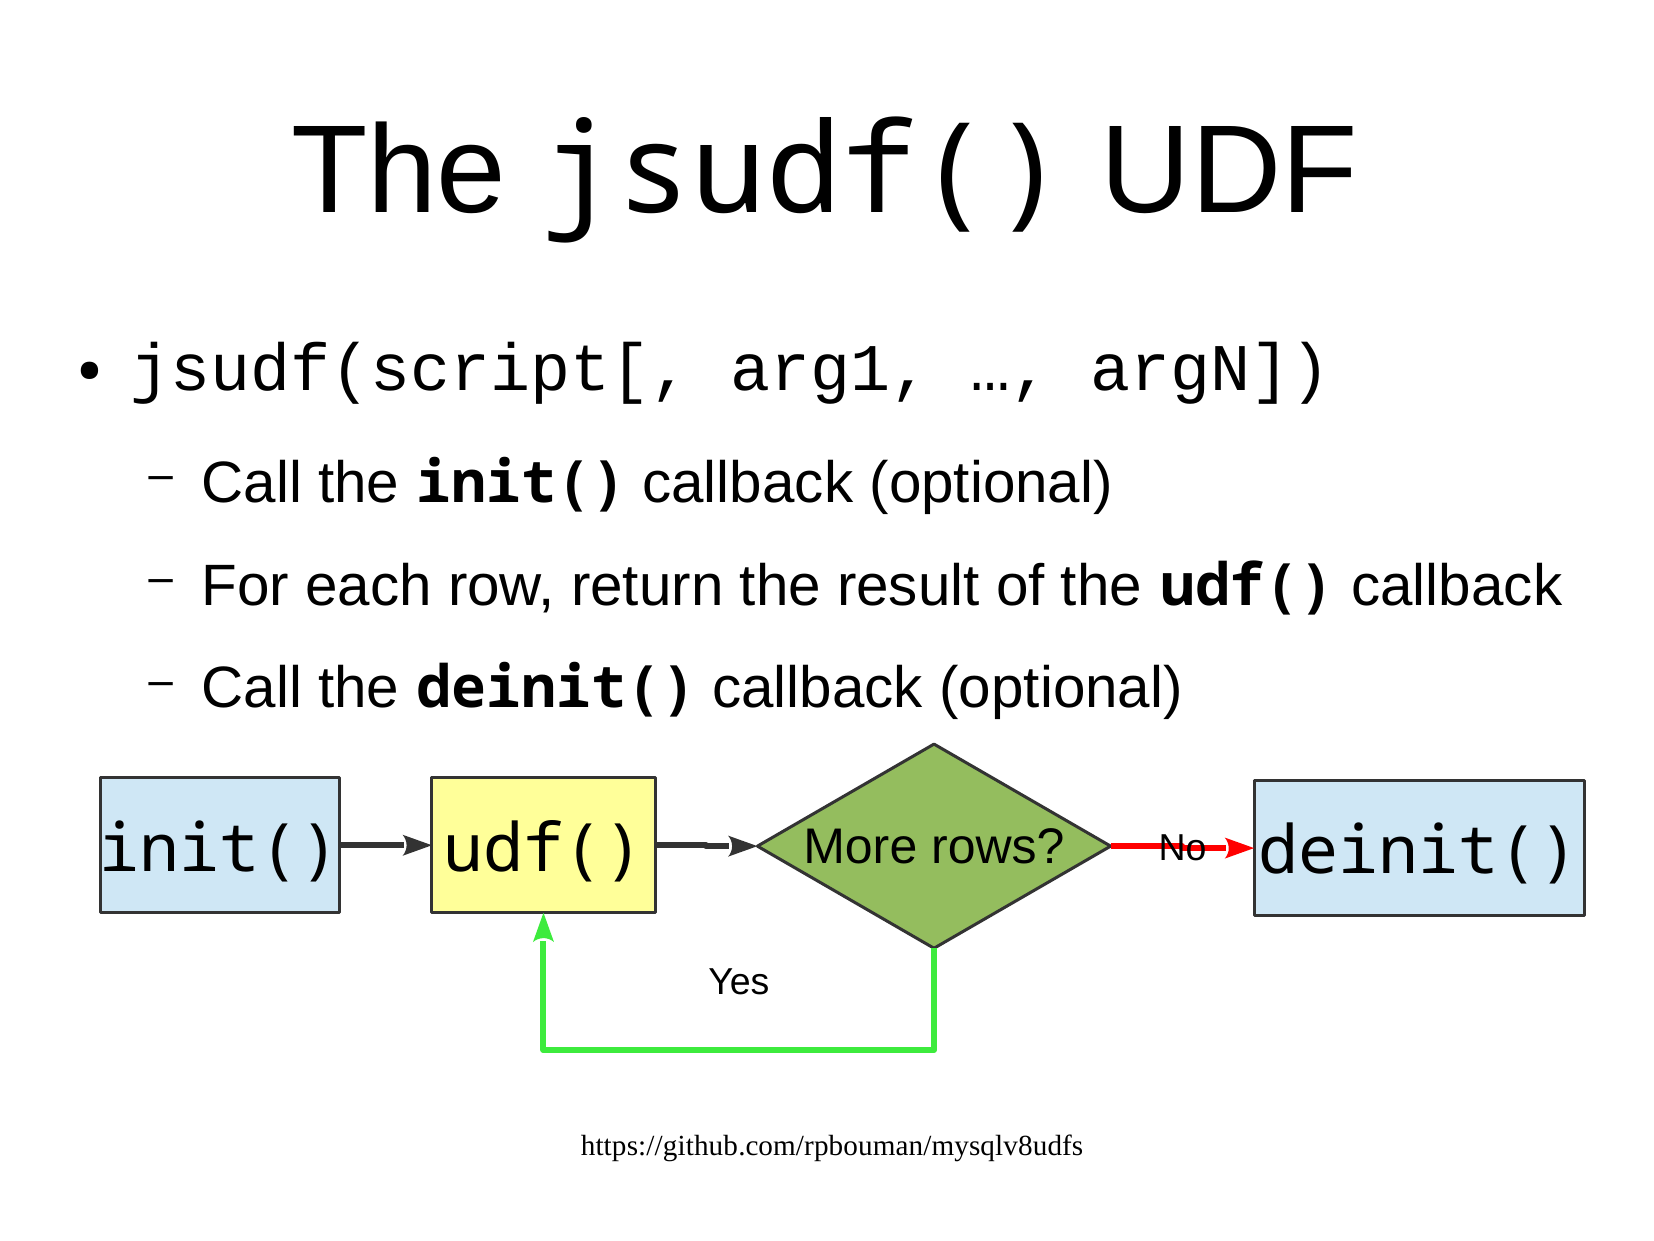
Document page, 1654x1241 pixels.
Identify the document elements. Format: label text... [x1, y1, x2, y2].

text_box init() [100, 777, 340, 913]
text_box deinit() [1254, 780, 1585, 916]
title The jsudf() UDF [80, 60, 1569, 268]
text_box More rows? [757, 744, 1111, 948]
list jsudf(script[, arg1, …, argN]) Call the init() callback (optional) For each row, return the result of the udf() callback Call the deinit() callback (optional) [60, 334, 1633, 1219]
text_box udf() [431, 777, 656, 913]
